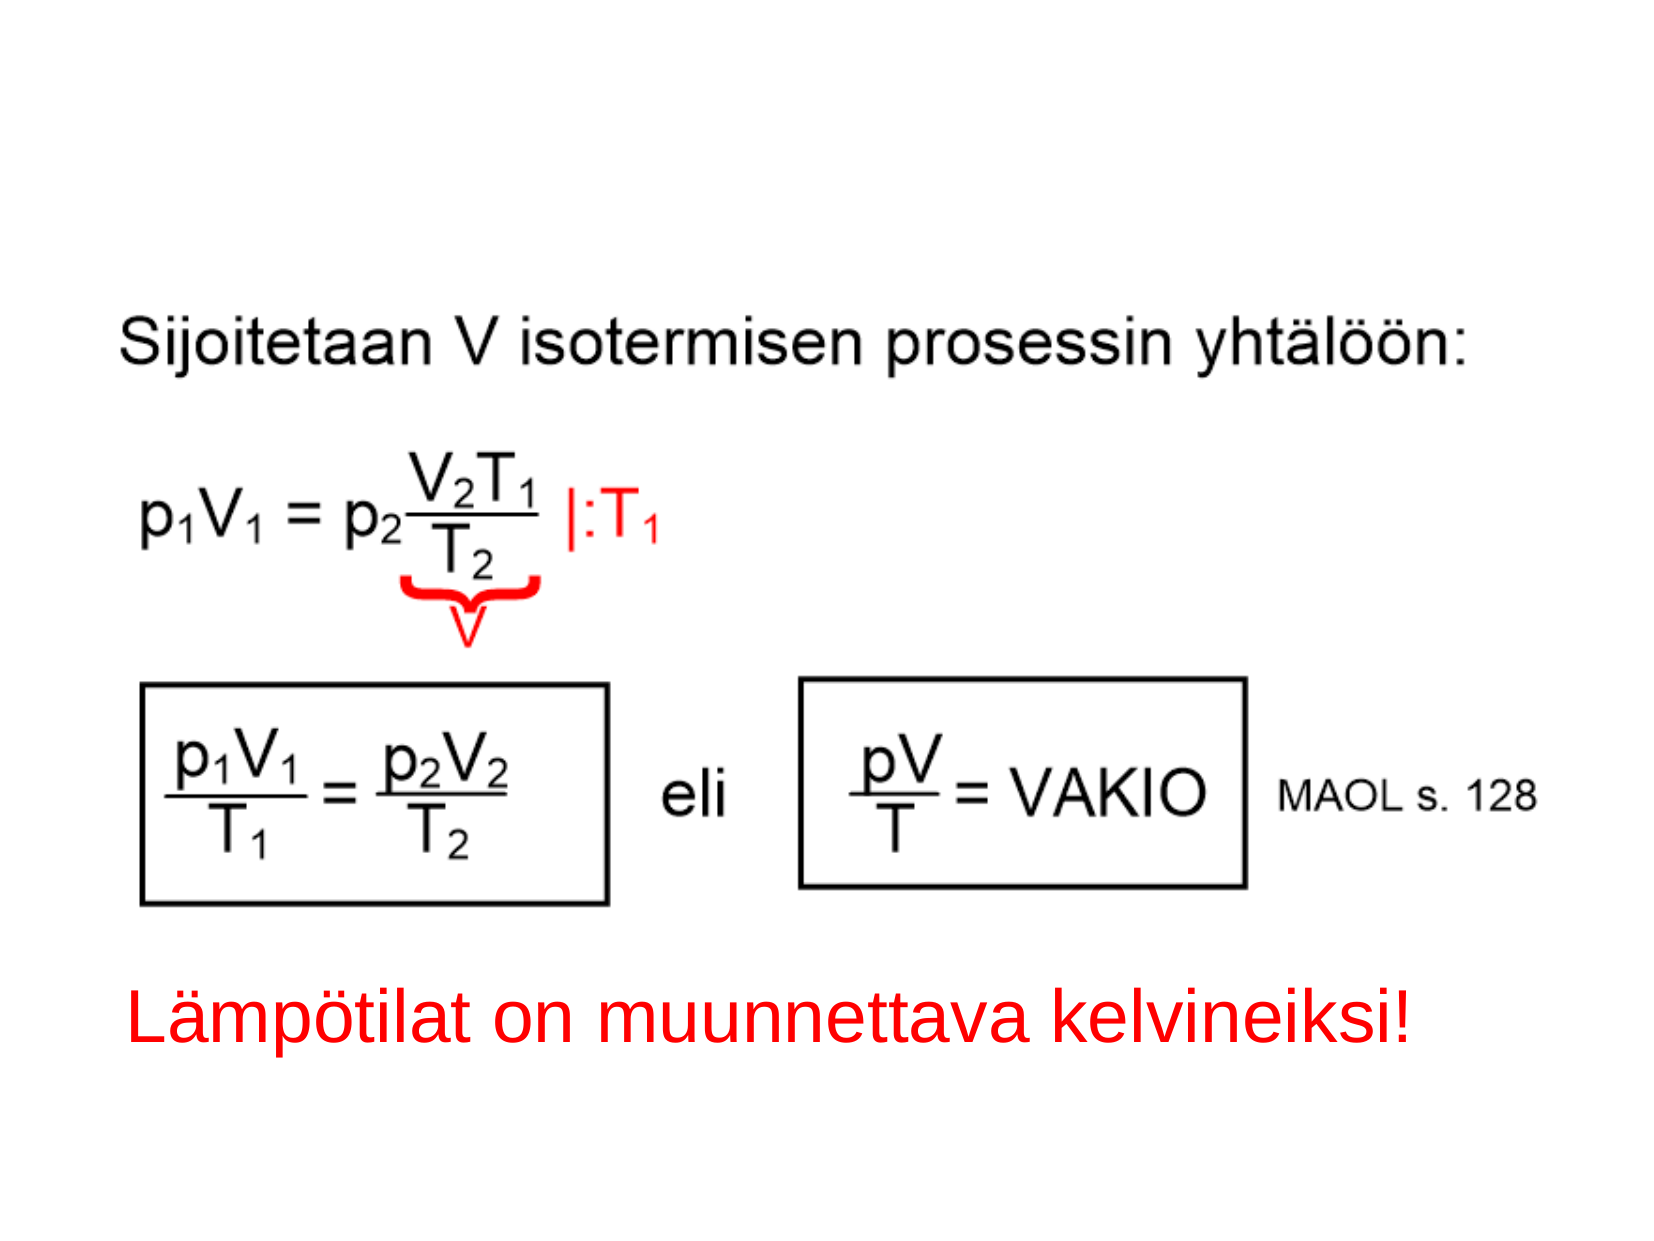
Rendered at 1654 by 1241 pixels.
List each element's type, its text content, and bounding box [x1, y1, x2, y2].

picture [65, 220, 1654, 945]
text_box Lämpötilat on muunnettava kelvineiksi! [110, 968, 1430, 1074]
